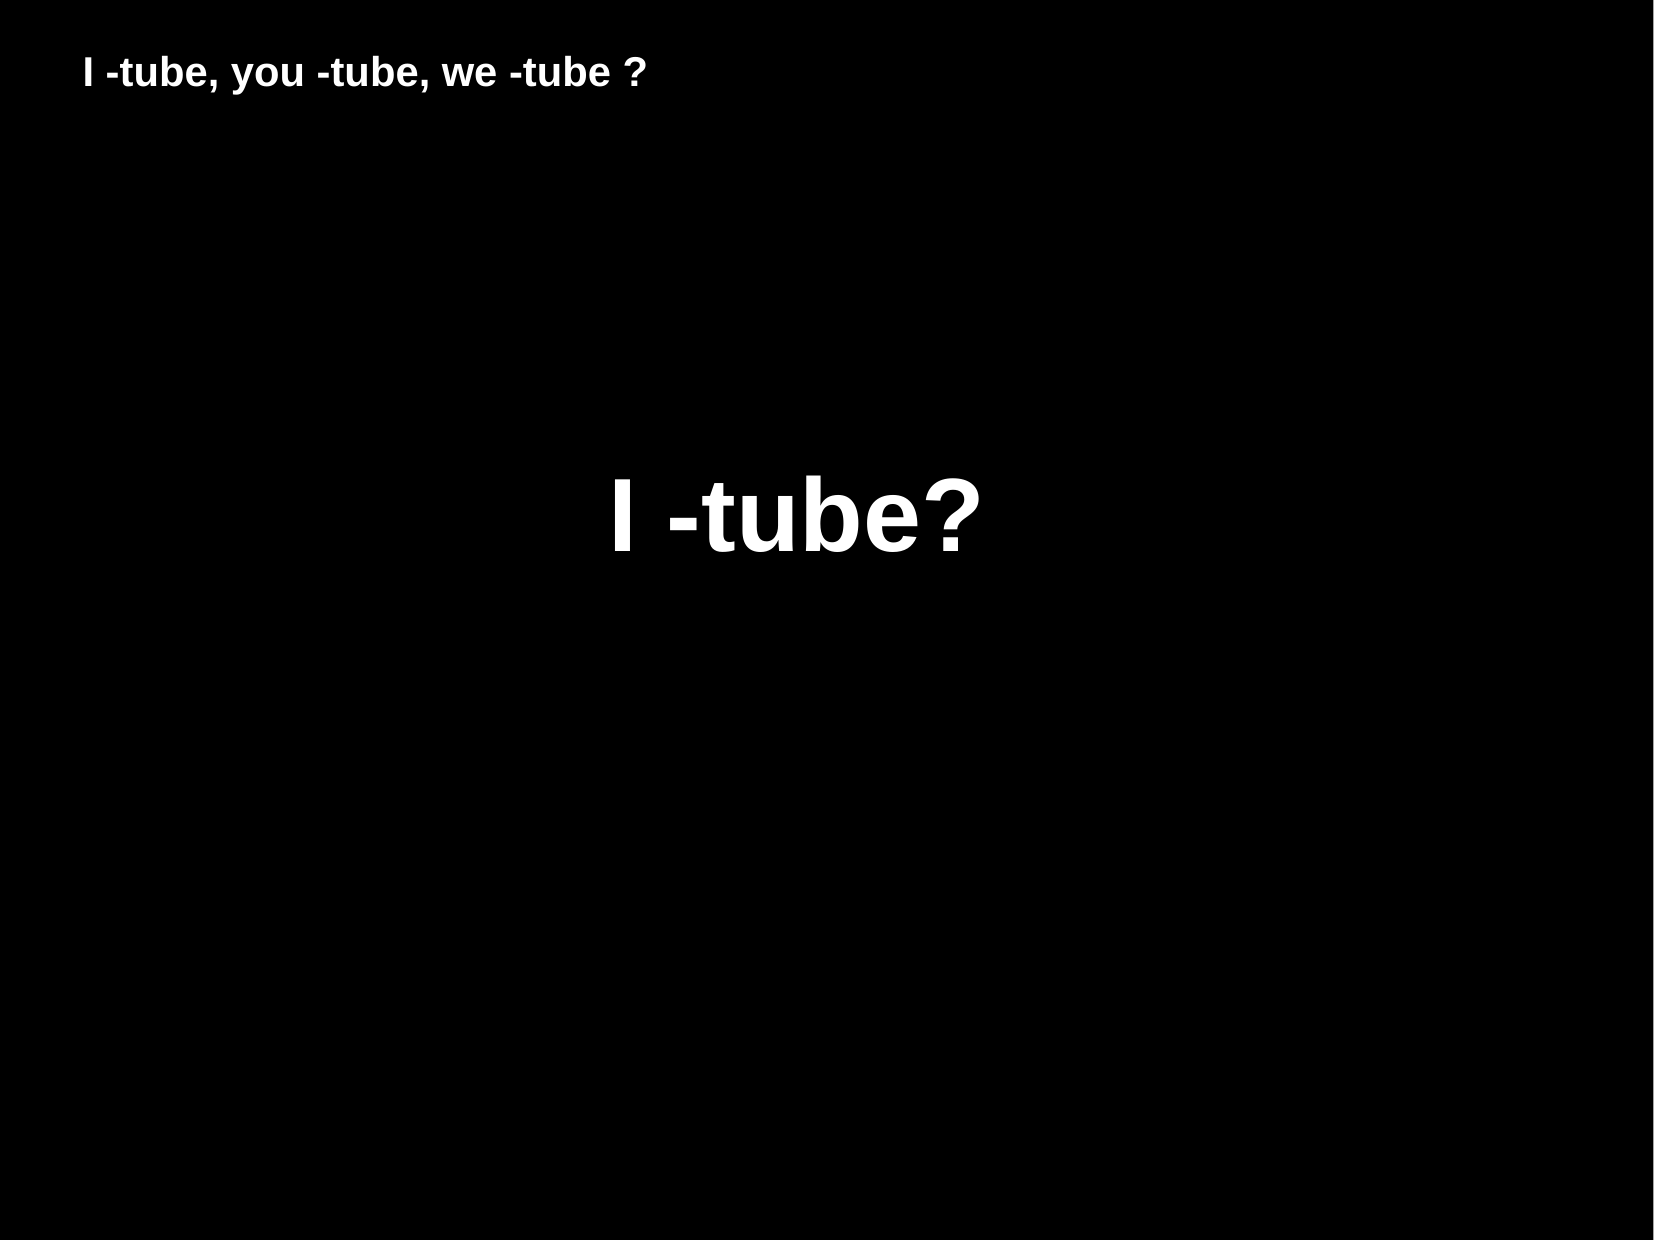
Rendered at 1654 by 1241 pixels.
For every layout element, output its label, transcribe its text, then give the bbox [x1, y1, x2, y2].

title I -tube, you -tube, we -tube ? [82, 31, 1571, 275]
text_box I -tube? [59, 118, 1536, 581]
